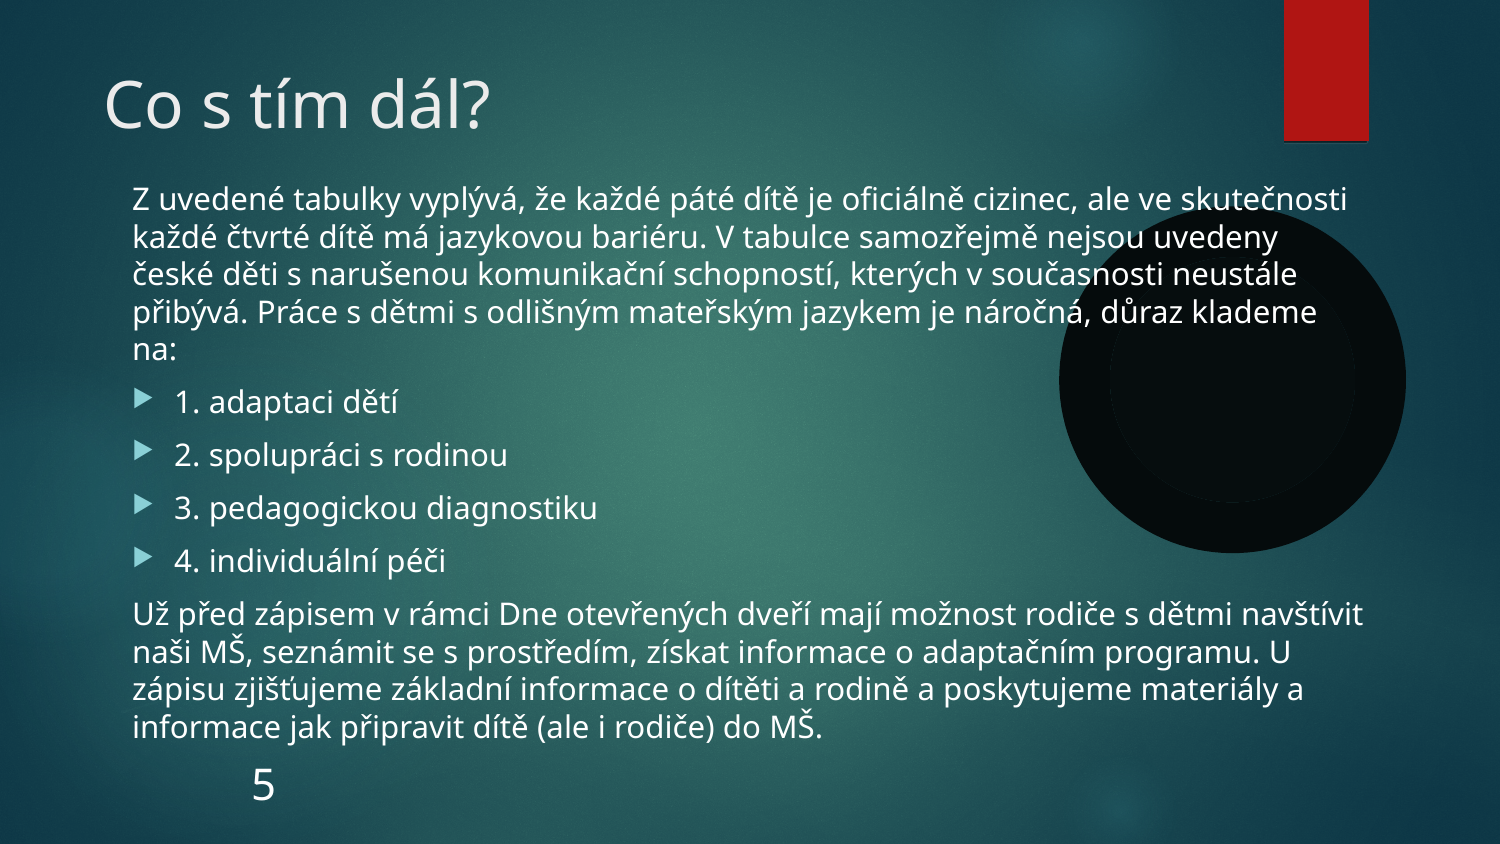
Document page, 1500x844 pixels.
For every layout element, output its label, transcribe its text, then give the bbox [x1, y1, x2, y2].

list Z uvedené tabulky vyplývá, že každé páté dítě je oficiálně cizinec, ale ve skutečnosti každé čtvrté dítě má jazykovou bariéru. V tabulce samozřejmě nejsou uvedeny české děti s narušenou komunikační schopností, kterých v současnosti neustále přibývá. Práce s dětmi s odlišným mateřským jazykem je náročná, důraz klademe na: 1. adaptaci dětí 2. spolupráci s rodinou 3. pedagogickou diagnostiku 4. individuální péči Už před zápisem v rámci Dne otevřených dveří mají možnost rodiče s dětmi navštívit naši MŠ, seznámit se s prostředím, získat informace o adaptačním programu. U zápisu zjišťujeme základní informace o dítěti a rodině a poskytujeme materiály a informace jak připravit dítě (ale i rodiče) do MŠ. [117, 171, 1382, 769]
text_box [88, 749, 439, 795]
title Co s tím dál? [88, 55, 1237, 151]
